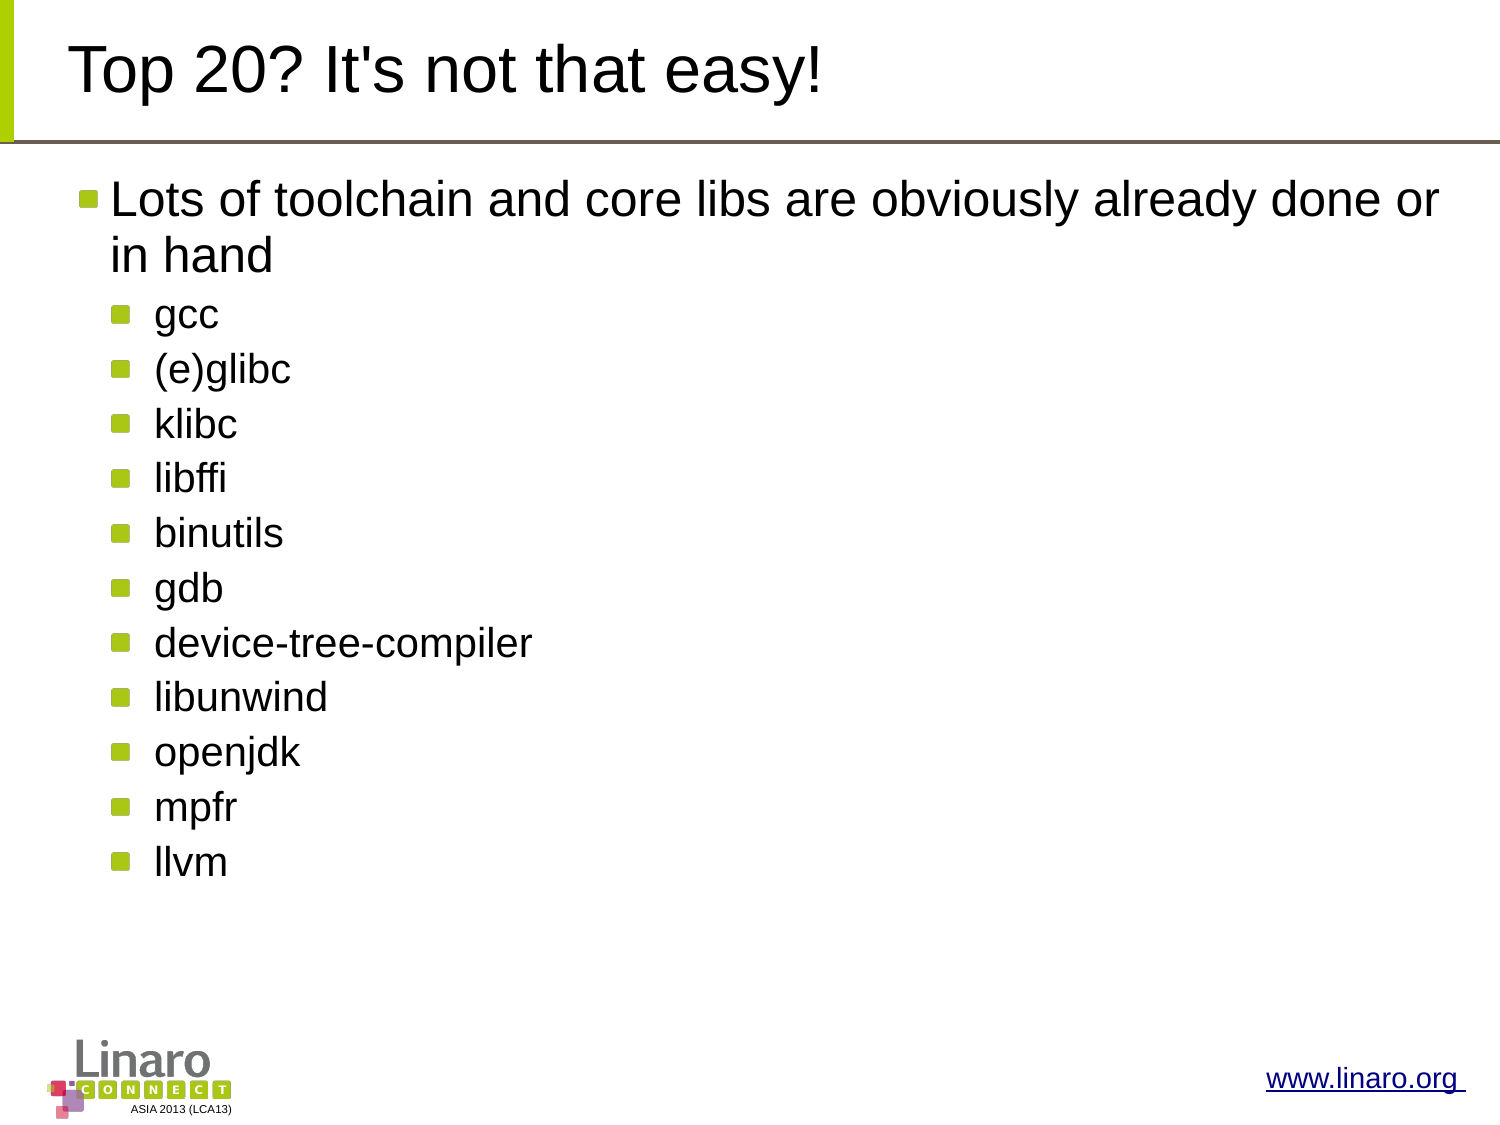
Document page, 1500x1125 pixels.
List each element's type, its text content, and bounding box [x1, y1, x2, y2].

title Top 20? It's not that easy! [53, 24, 1466, 125]
list Lots of toolchain and core libs are obviously already done or in hand gcc (e)glibc klibc libffi binutils gdb device-tree-compiler libunwind openjdk mpfr llvm [53, 163, 1467, 934]
picture [39, 1034, 240, 1124]
